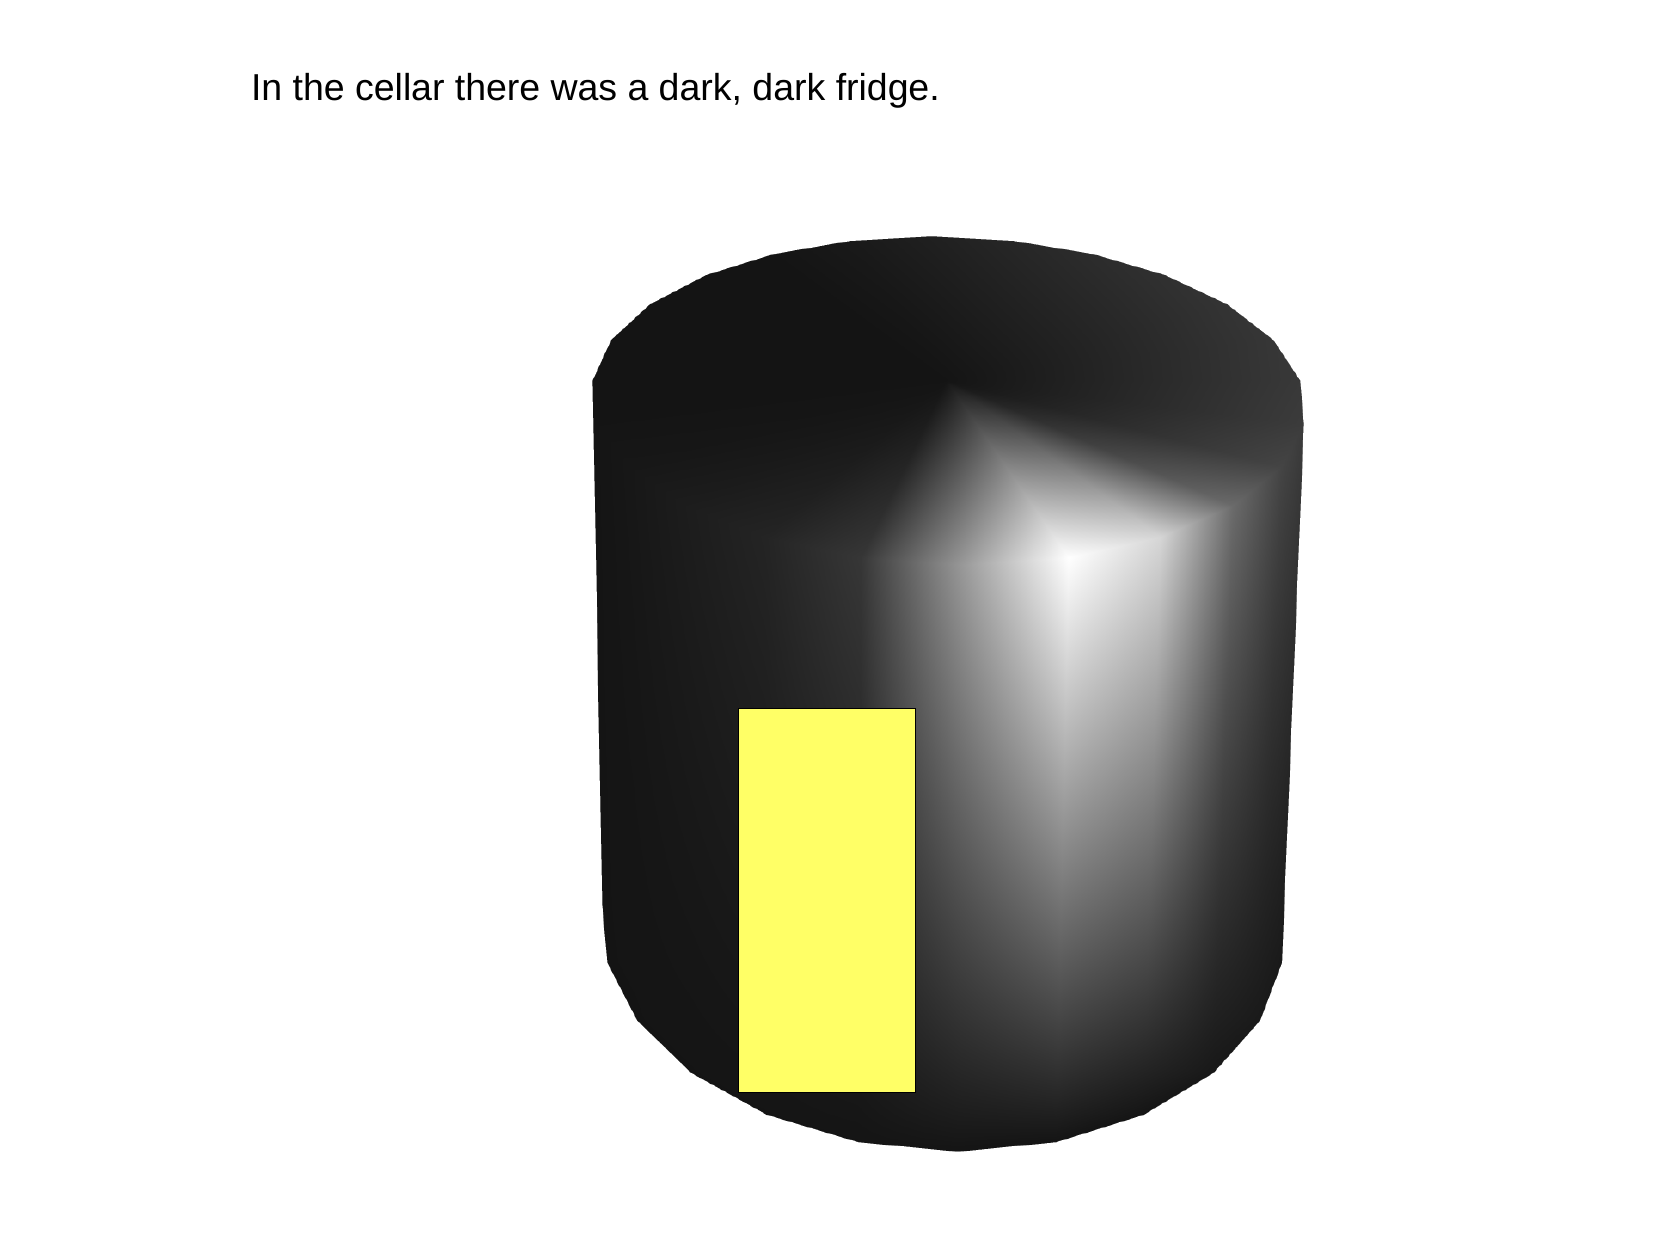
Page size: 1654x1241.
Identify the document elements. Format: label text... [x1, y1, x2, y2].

text_box [738, 708, 916, 1093]
text_box In the cellar there was a dark, dark fridge. [236, 59, 1123, 178]
